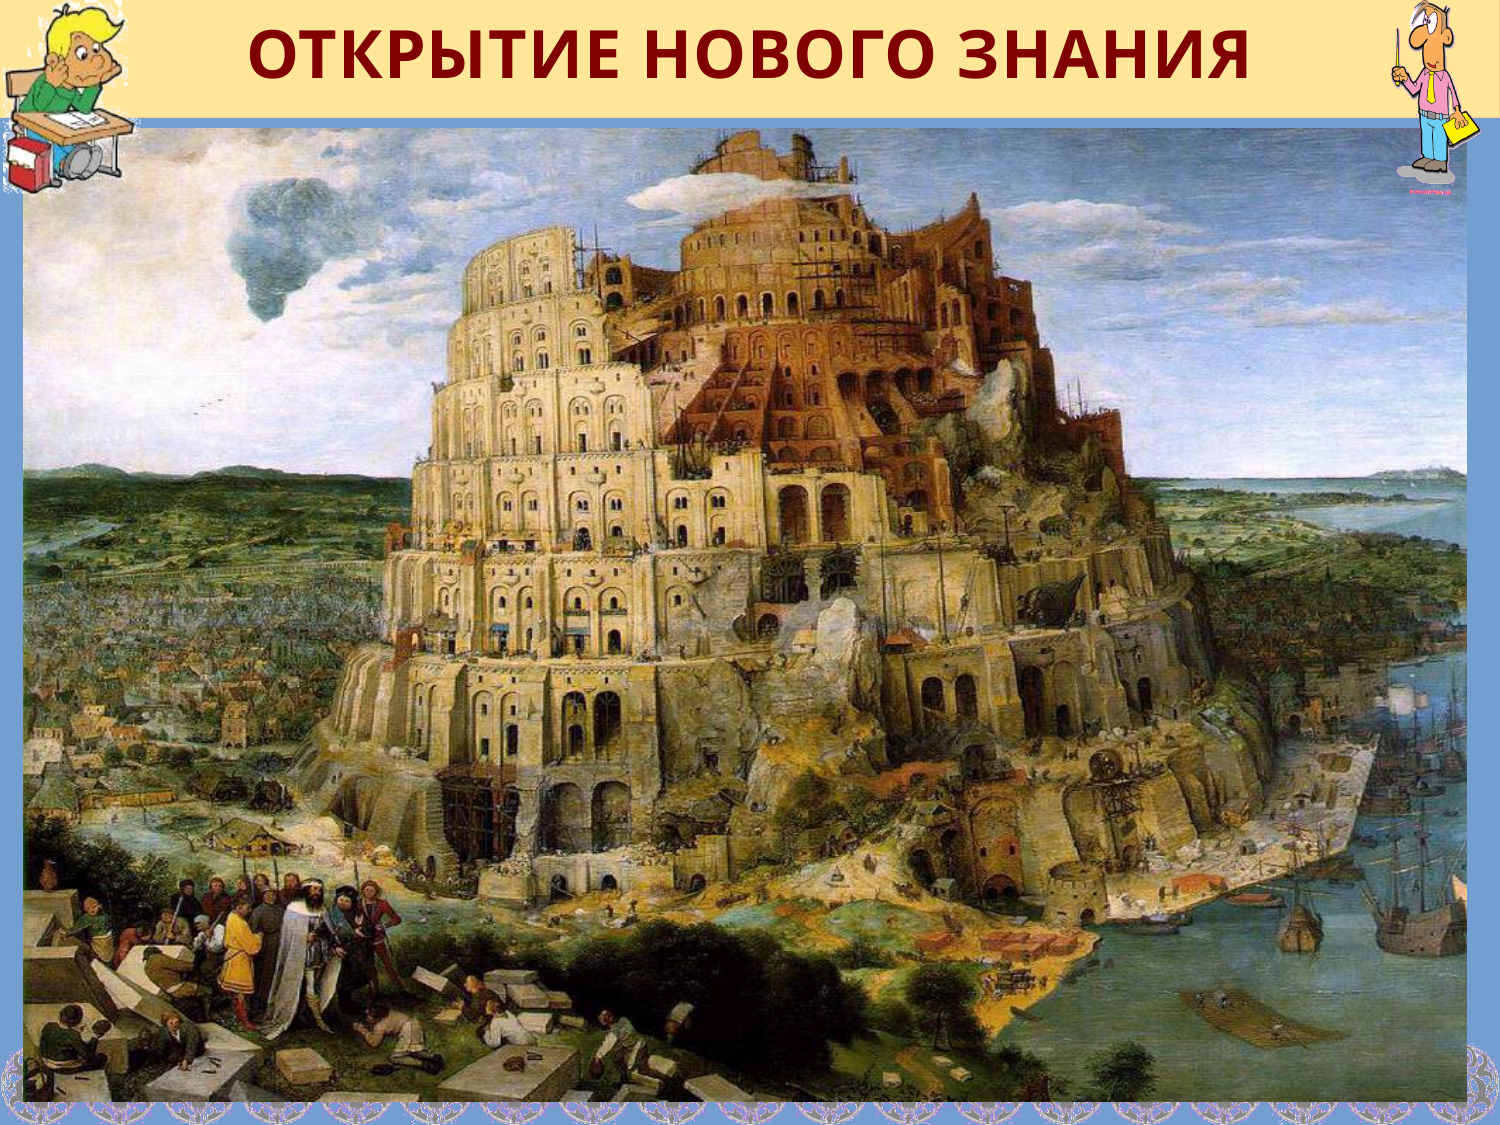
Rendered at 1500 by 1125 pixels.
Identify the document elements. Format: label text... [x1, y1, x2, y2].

title ОТКРЫТИЕ НОВОГО ЗНАНИЯ [163, 0, 1351, 128]
picture [0, 0, 1500, 1125]
